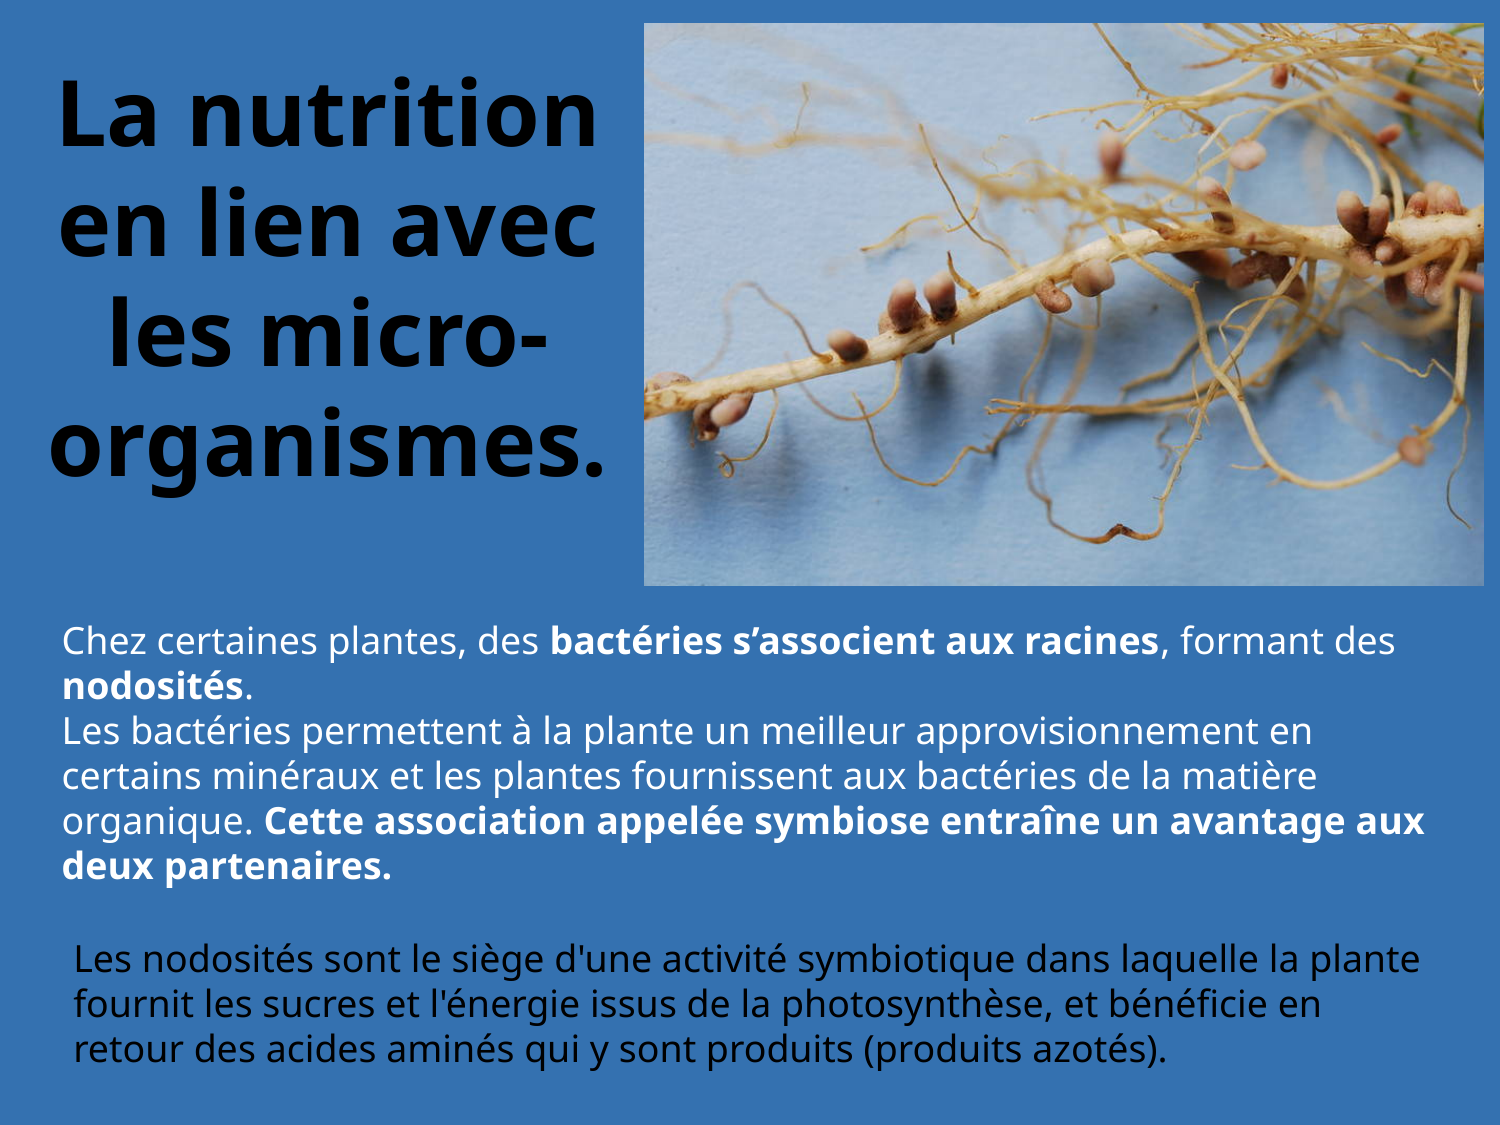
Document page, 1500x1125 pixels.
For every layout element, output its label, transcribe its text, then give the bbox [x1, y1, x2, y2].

text_box Chez certaines plantes, des bactéries s’associent aux racines, formant des nodosités. Les bactéries permettent à la plante un meilleur approvisionnement en certains minéraux et les plantes fournissent aux bactéries de la matière organique. Cette association appelée symbiose entraîne un avantage aux deux partenaires. [46, 609, 1442, 895]
picture [644, 23, 1484, 586]
text_box La nutrition en lien avec les micro-organismes. [23, 45, 633, 504]
text_box Les nodosités sont le siège d'une activité symbiotique dans laquelle la plante fournit les sucres et l'énergie issus de la photosynthèse, et bénéficie en retour des acides aminés qui y sont produits (produits azotés). [58, 928, 1453, 1123]
